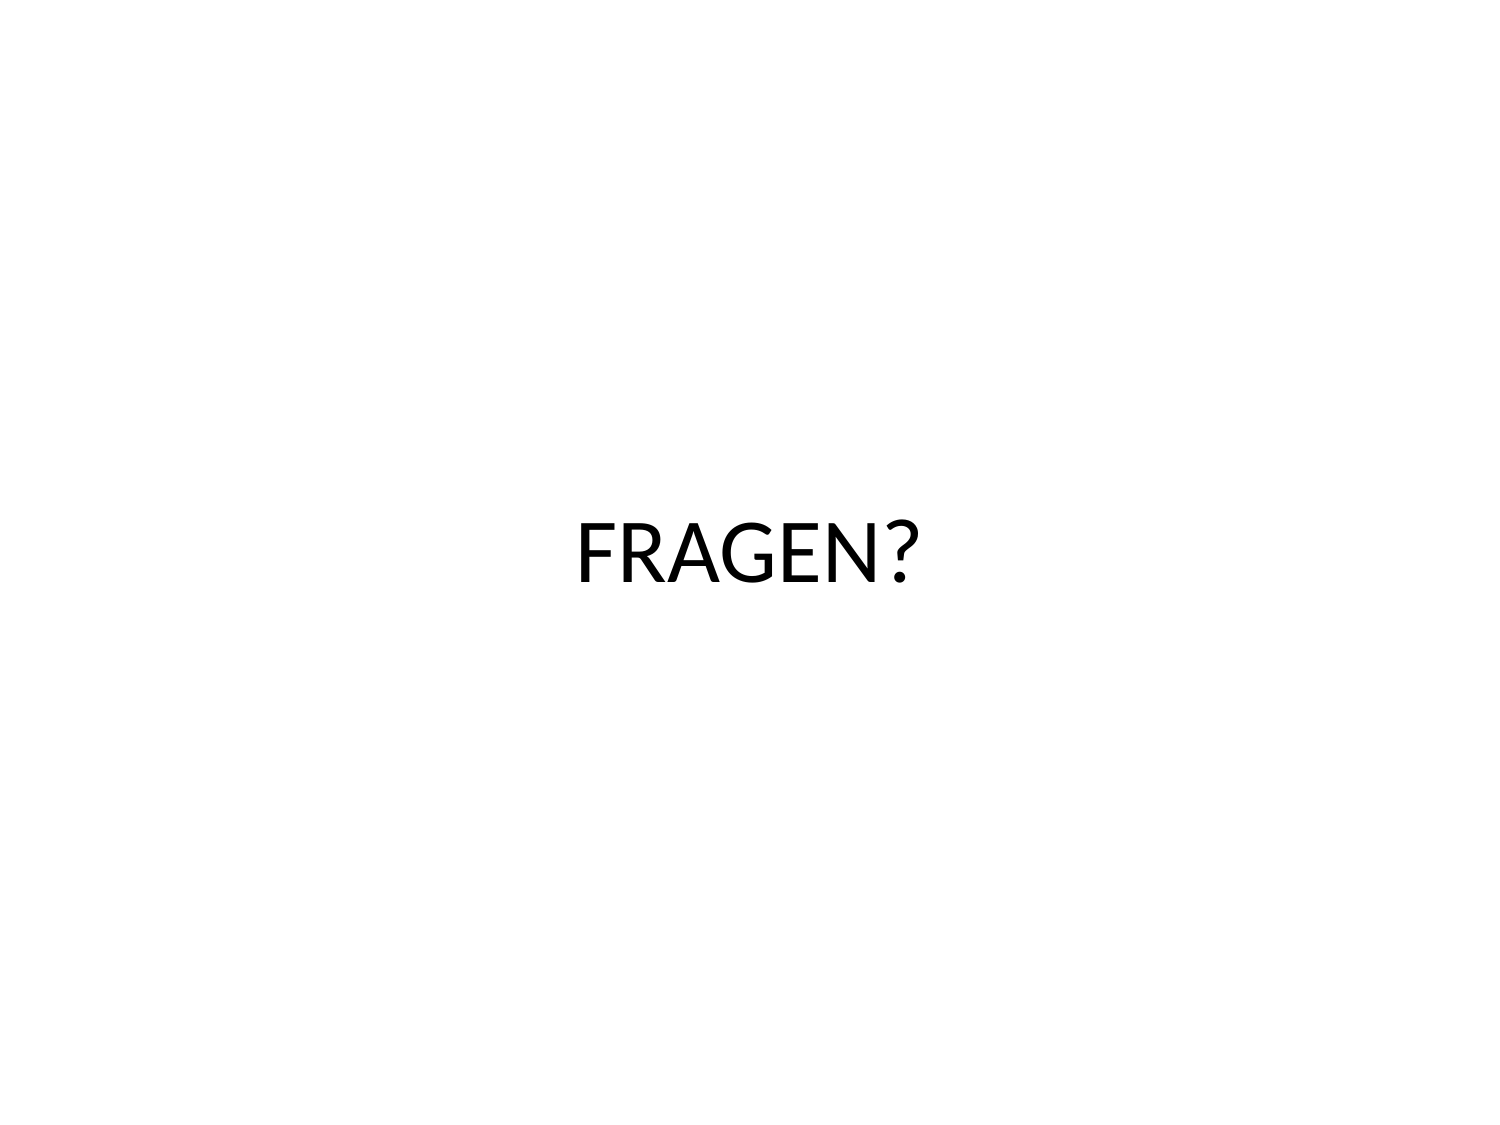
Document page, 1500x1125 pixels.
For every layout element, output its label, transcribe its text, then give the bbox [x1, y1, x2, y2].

text_box FRAGEN? [60, 483, 1440, 610]
